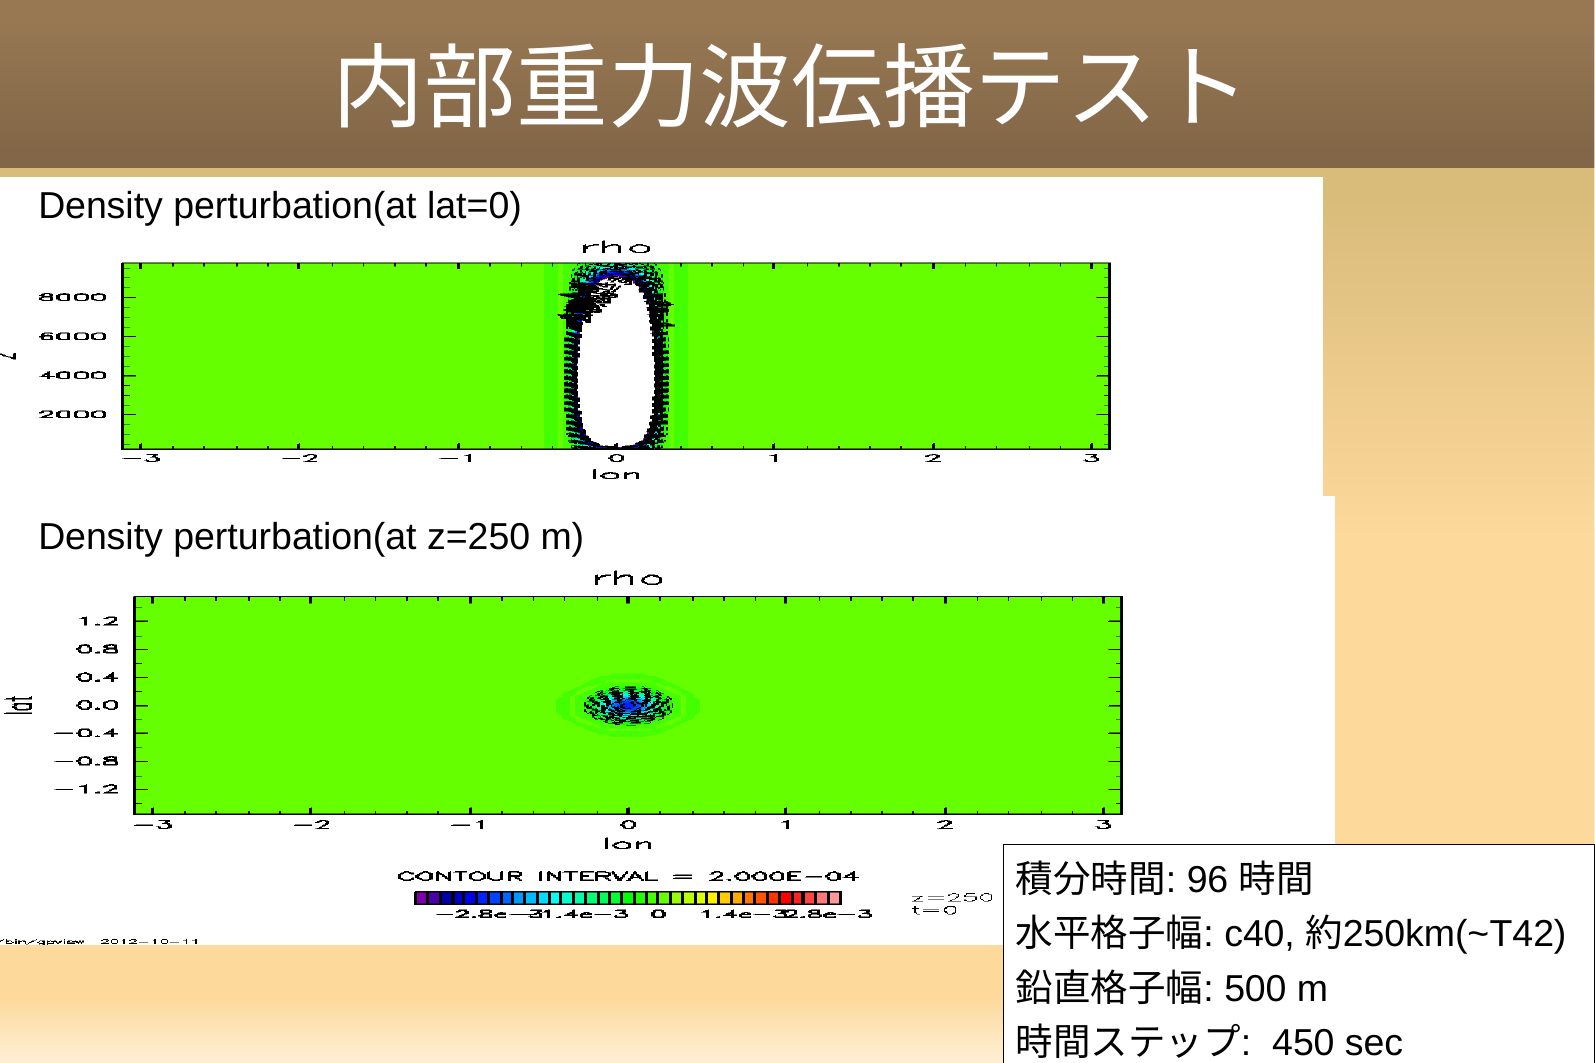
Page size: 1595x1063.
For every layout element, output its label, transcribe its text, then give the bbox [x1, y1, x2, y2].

title 内部重力波伝播テスト [74, 0, 1510, 178]
text_box Density perturbation(at z=250 m) [23, 507, 621, 565]
picture [0, 0, 1595, 1063]
text_box 積分時間: 96 時間 水平格子幅: c40, 約250km(~T42) 鉛直格子幅: 500 m 時間ステップ: 450 sec 上端・下端境界: 滑り壁 [1003, 844, 1595, 1063]
text_box Density perturbation(at lat=0) [23, 177, 585, 234]
